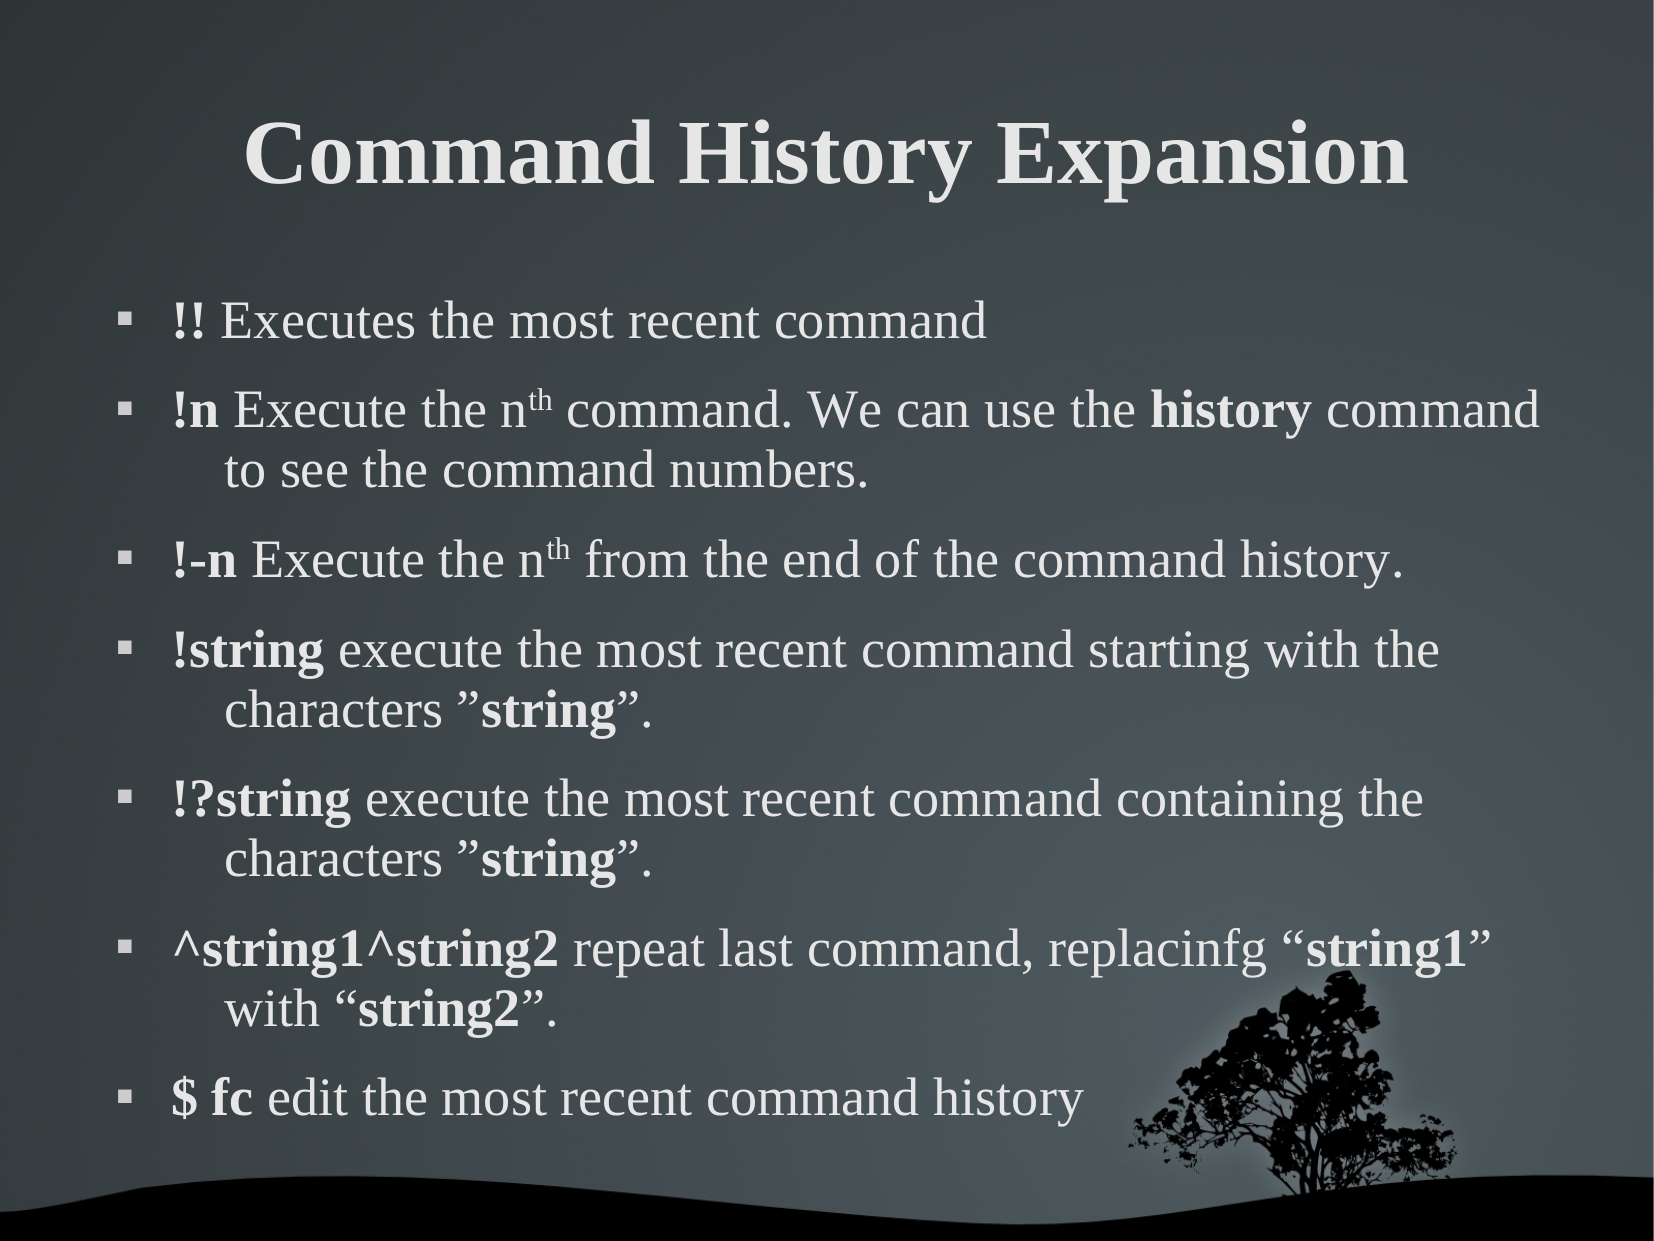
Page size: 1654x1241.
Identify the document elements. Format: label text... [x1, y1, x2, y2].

title Command History Expansion [82, 49, 1571, 257]
list !! Executes the most recent command !n Execute the nth command. We can use the history command to see the command numbers. !-n Execute the nth from the end of the command history. !string execute the most recent command starting with the characters ”string”. !?string execute the most recent command containing the characters ”string”. ^string1^string2 repeat last command, replacinfg “string1” with “string2”. $ fc edit the most recent command history [82, 290, 1571, 1241]
picture [0, 0, 1654, 1241]
